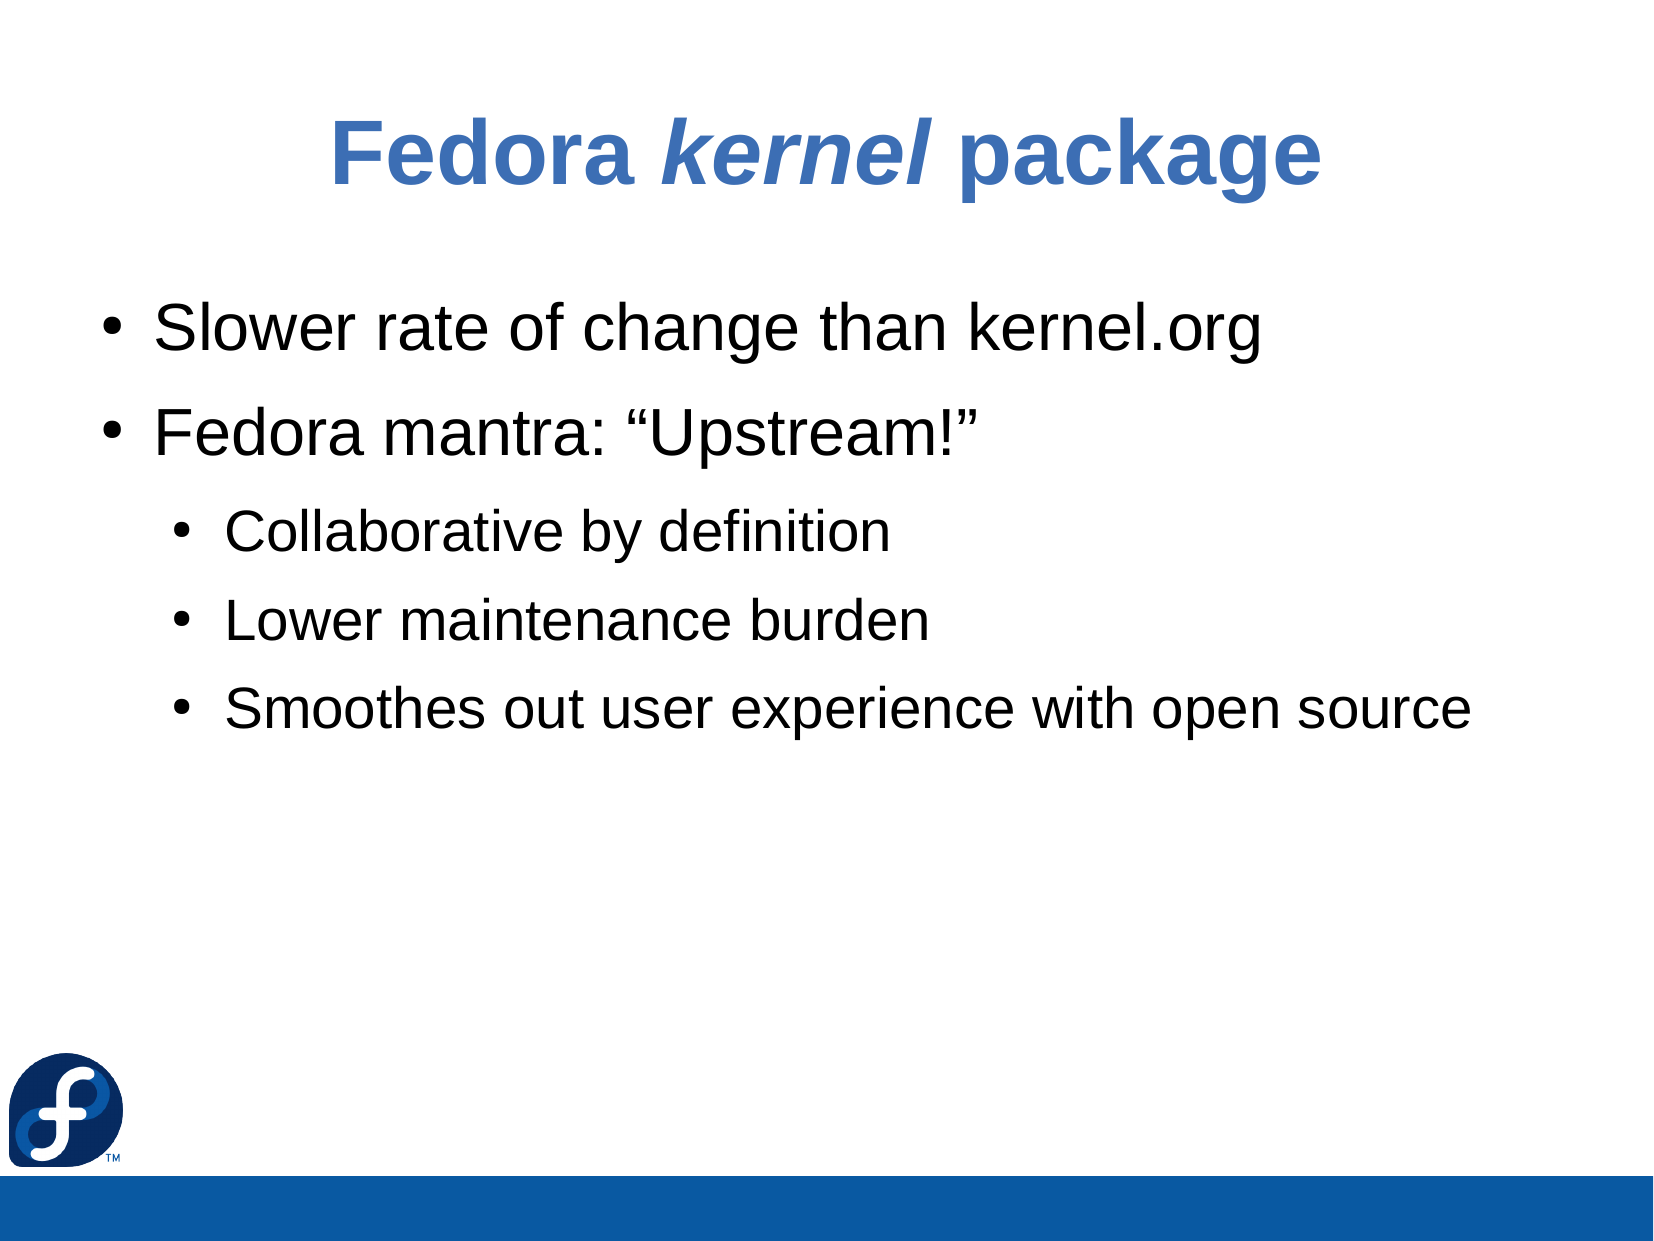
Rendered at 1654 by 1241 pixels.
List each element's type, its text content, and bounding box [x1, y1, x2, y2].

title Fedora kernel package [82, 49, 1571, 257]
picture [0, 1176, 1654, 1241]
picture [9, 1053, 123, 1167]
list Slower rate of change than kernel.org Fedora mantra: “Upstream!” Collaborative by definition Lower maintenance burden Smoothes out user experience with open source [82, 290, 1571, 1109]
